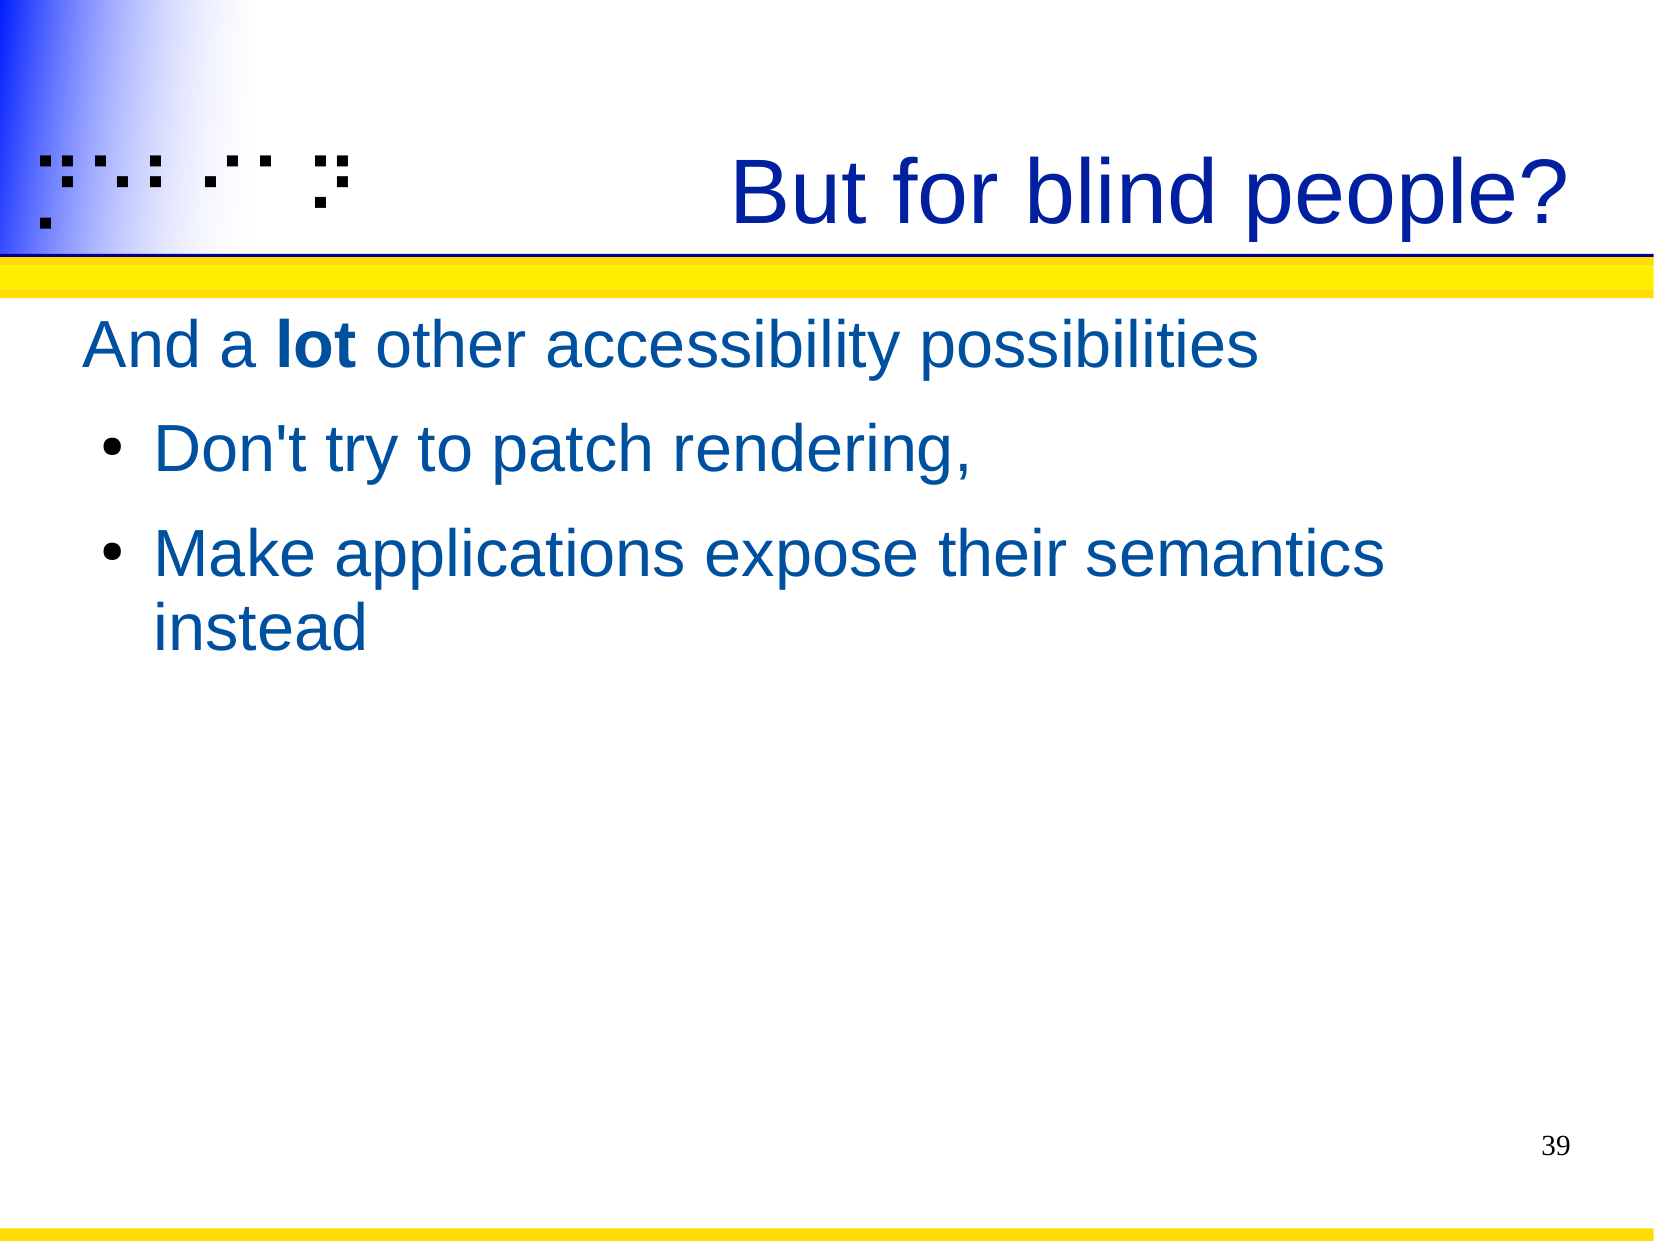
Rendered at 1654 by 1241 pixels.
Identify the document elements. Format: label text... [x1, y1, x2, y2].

title But for blind people? [372, 126, 1571, 257]
list And a lot other accessibility possibilities Don't try to patch rendering, Make applications expose their semantics instead [82, 307, 1571, 1126]
